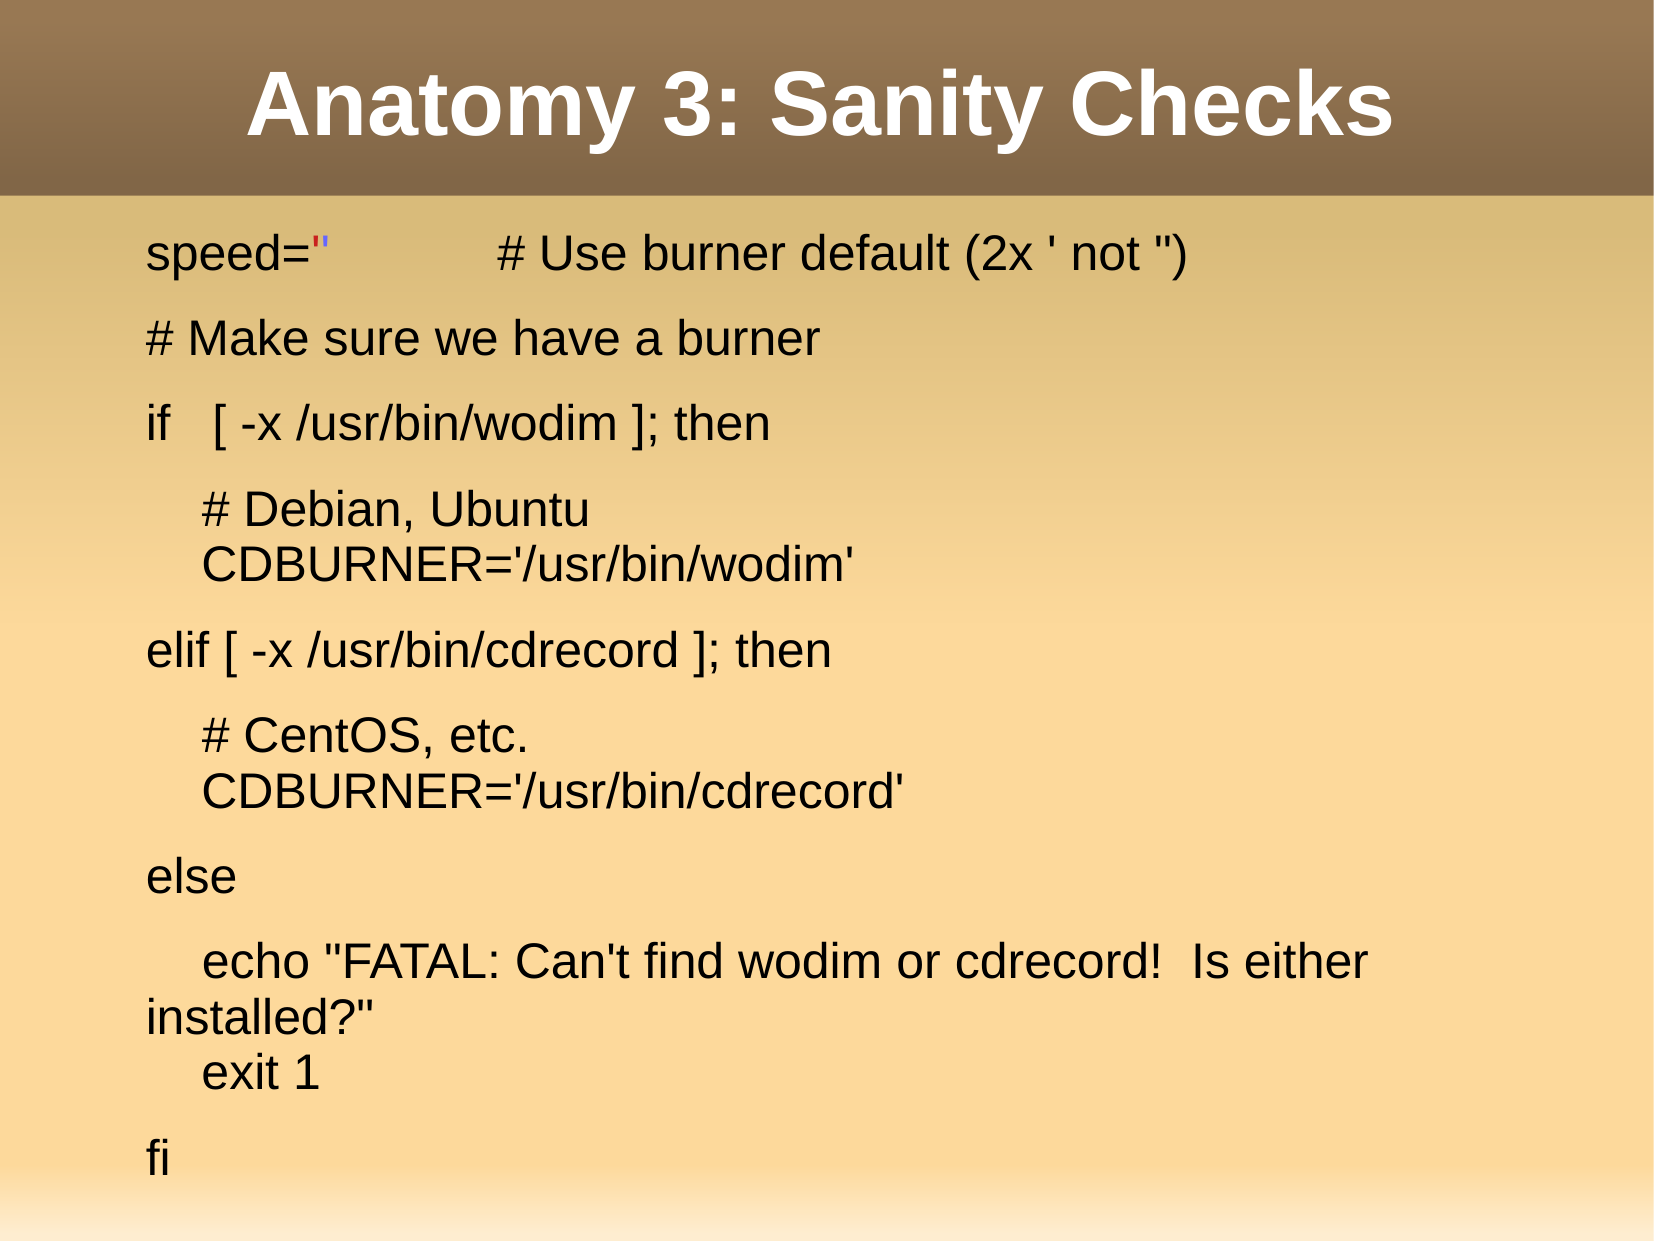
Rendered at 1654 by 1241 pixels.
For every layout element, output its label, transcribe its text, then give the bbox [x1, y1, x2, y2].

picture [0, 0, 1654, 1241]
title Anatomy 3: Sanity Checks [76, 0, 1565, 208]
list speed='' # Use burner default (2x ' not ") # Make sure we have a burner if [ -x /usr/bin/wodim ]; then # Debian, Ubuntu CDBURNER='/usr/bin/wodim' elif [ -x /usr/bin/cdrecord ]; then # CentOS, etc. CDBURNER='/usr/bin/cdrecord' else echo "FATAL: Can't find wodim or cdrecord! Is either installed?" exit 1 fi [74, 224, 1564, 1186]
